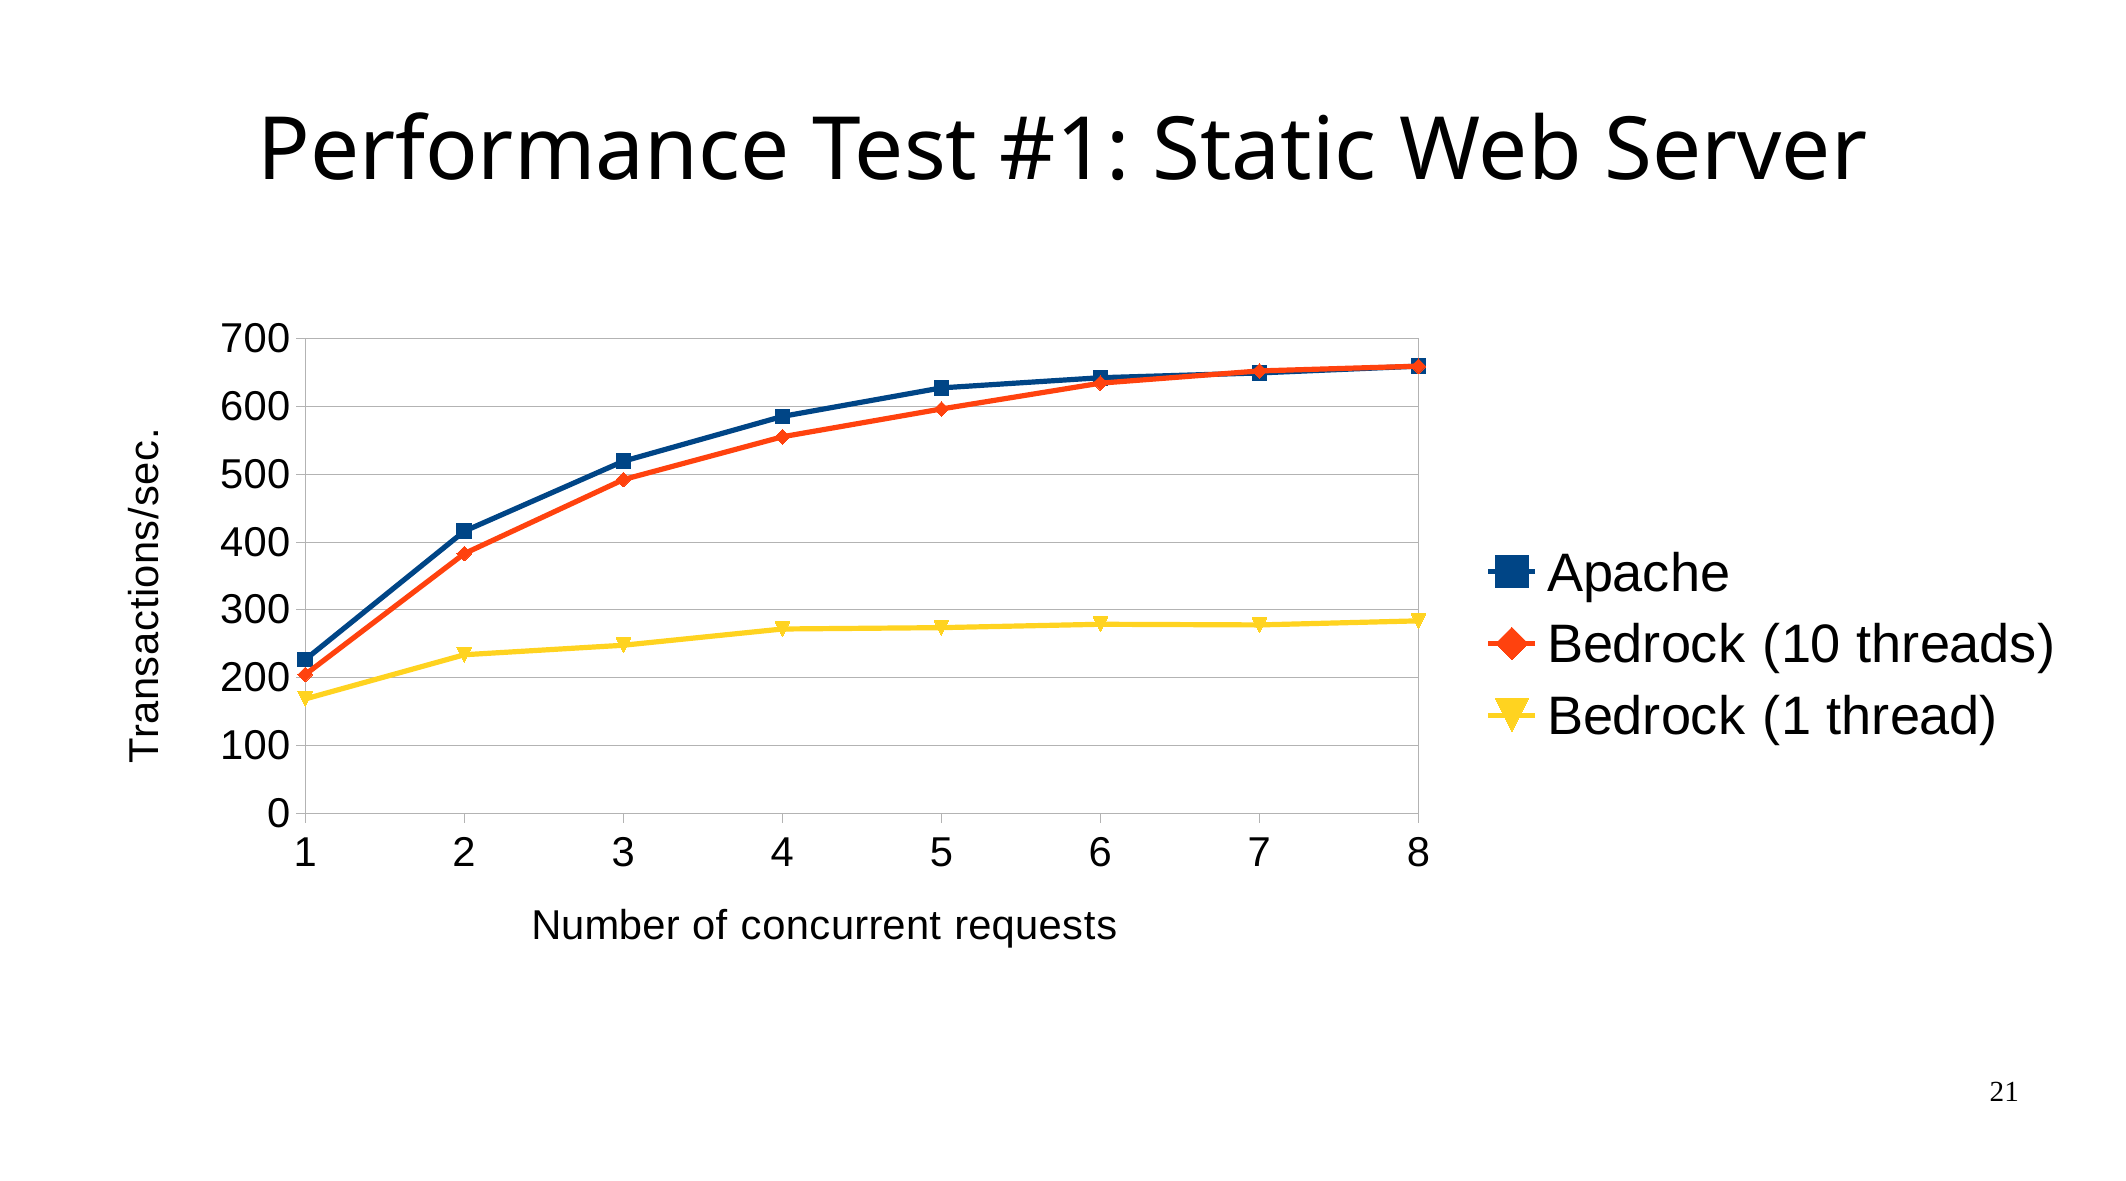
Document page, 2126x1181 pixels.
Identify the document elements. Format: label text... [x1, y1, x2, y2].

chart [81, 301, 2088, 986]
title Performance Test #1: Static Web Server [106, 47, 2020, 245]
